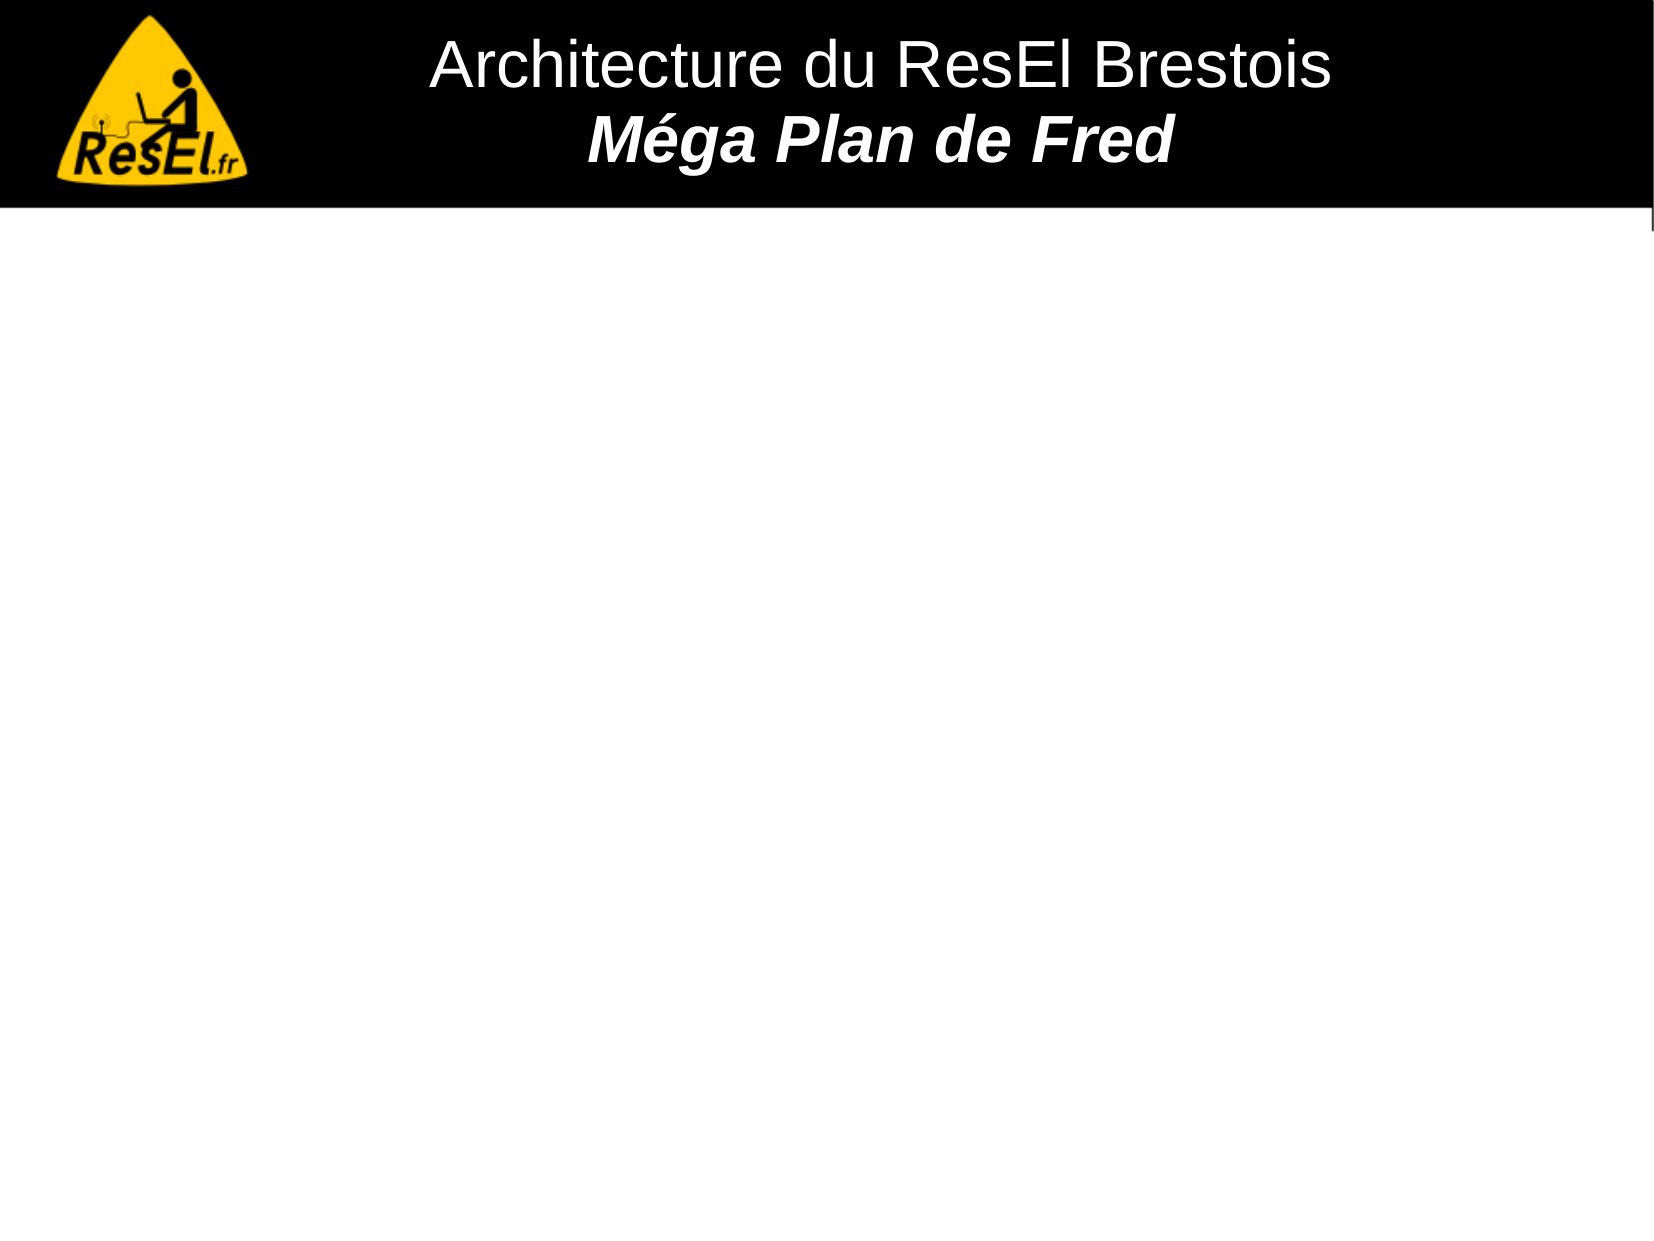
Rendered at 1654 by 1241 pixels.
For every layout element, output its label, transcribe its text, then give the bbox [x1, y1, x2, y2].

title Architecture du ResEl Brestois Méga Plan de Fred [275, 27, 1488, 177]
picture [0, 0, 1654, 1241]
